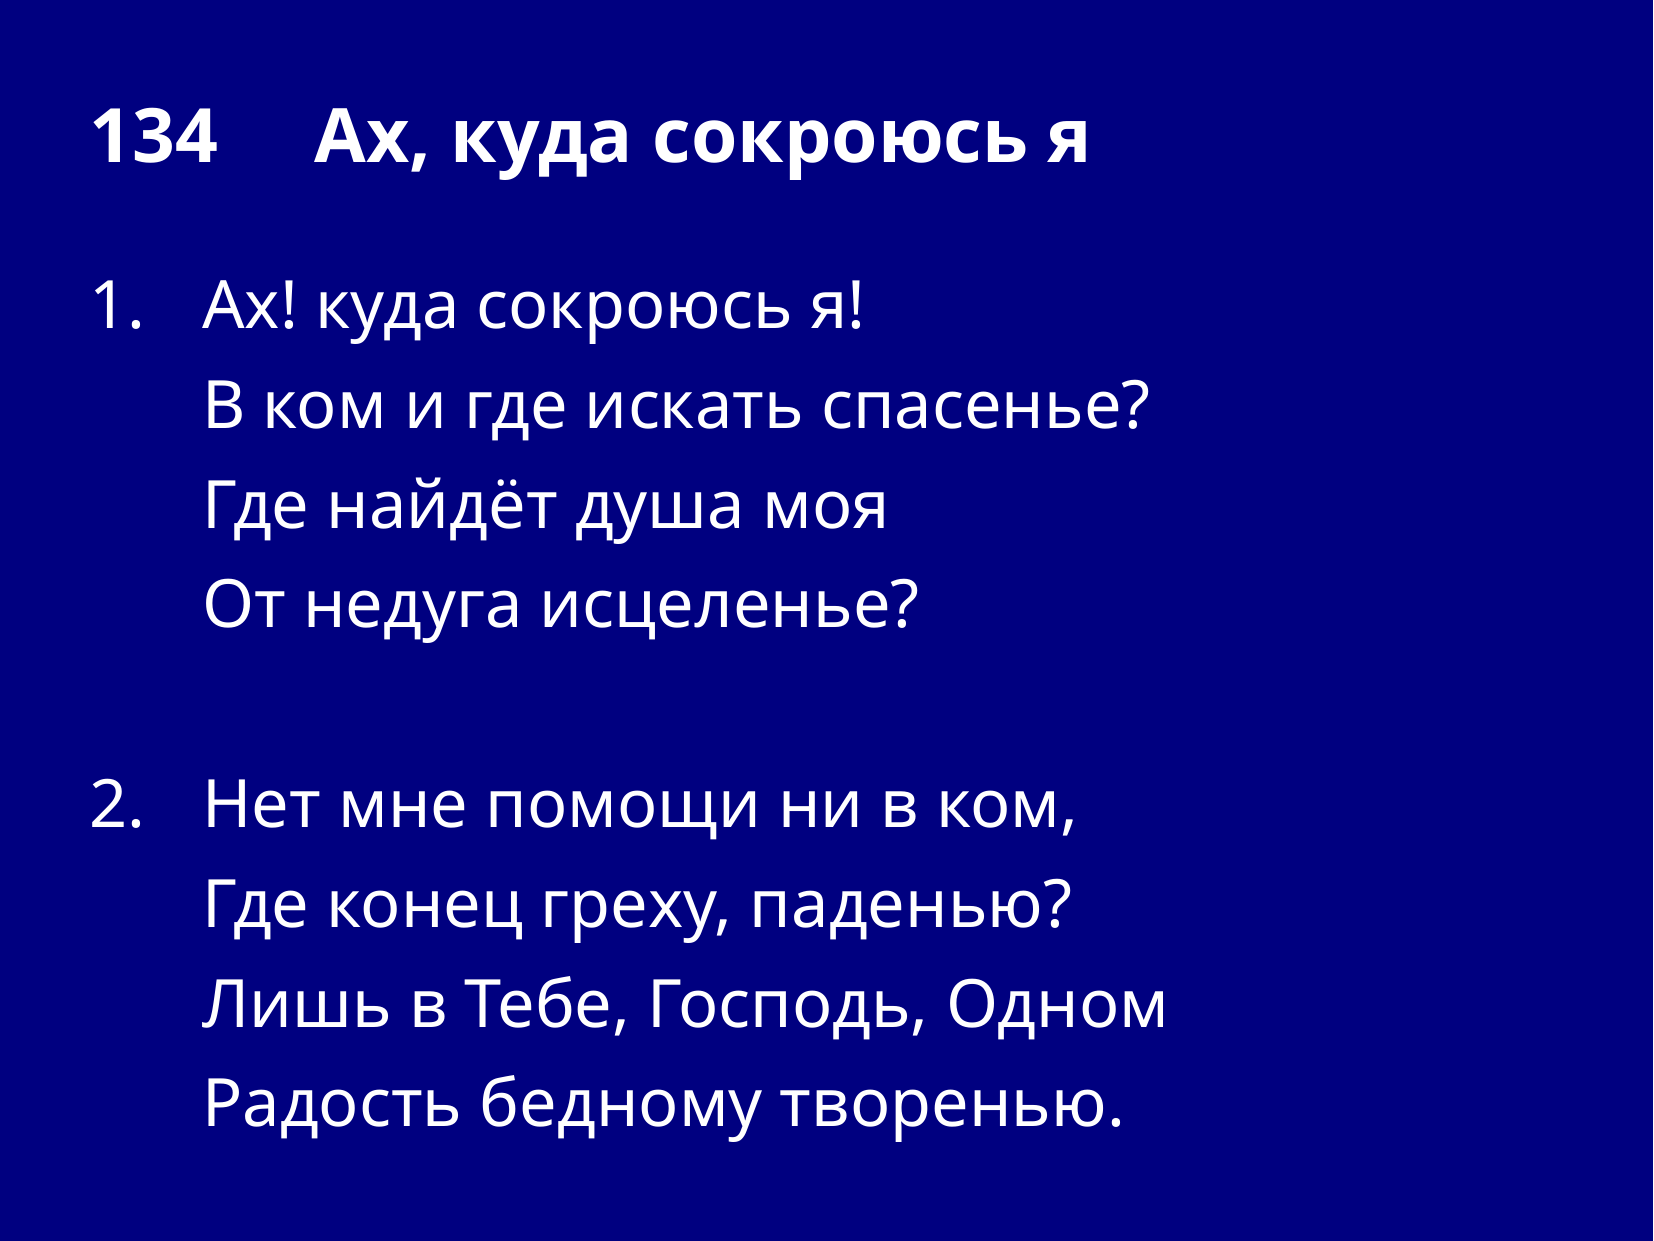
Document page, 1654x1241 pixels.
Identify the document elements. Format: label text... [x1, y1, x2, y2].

text_box 1. Ах! куда сокроюсь я! В ком и где искать спасенье? Где найдёт душа моя От недуга исцеленье? 2. Нет мне помощи ни в ком, Где конец греху, паденью? Лишь в Тебе, Господь, Одном Радость бедному творенью. [75, 188, 1576, 1163]
text_box 134 Ах, куда сокроюсь я [75, 75, 1576, 188]
